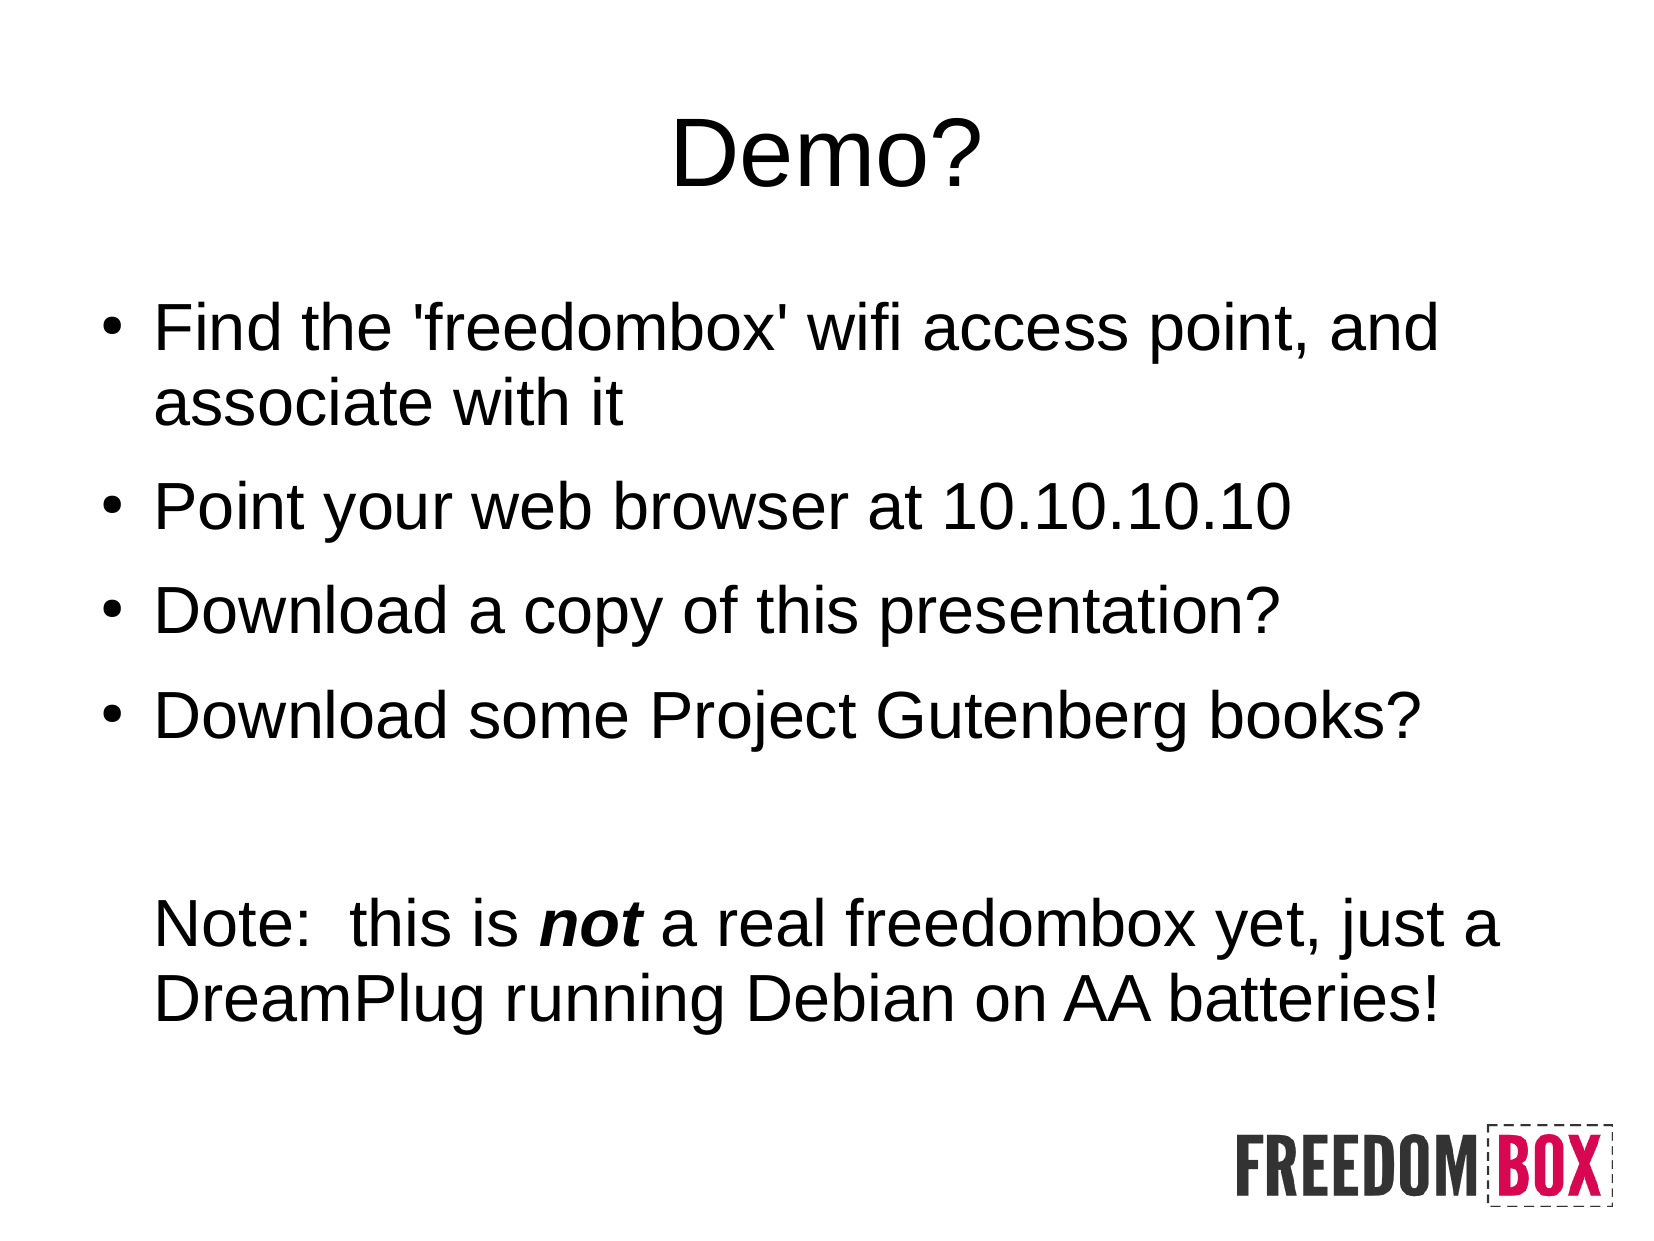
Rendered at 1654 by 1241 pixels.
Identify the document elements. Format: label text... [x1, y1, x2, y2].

picture [1237, 1124, 1613, 1207]
title Demo? [82, 49, 1571, 257]
list Find the 'freedombox' wifi access point, and associate with it Point your web browser at 10.10.10.10 Download a copy of this presentation? Download some Project Gutenberg books? Note: this is not a real freedombox yet, just a DreamPlug running Debian on AA batteries! [82, 290, 1571, 1109]
